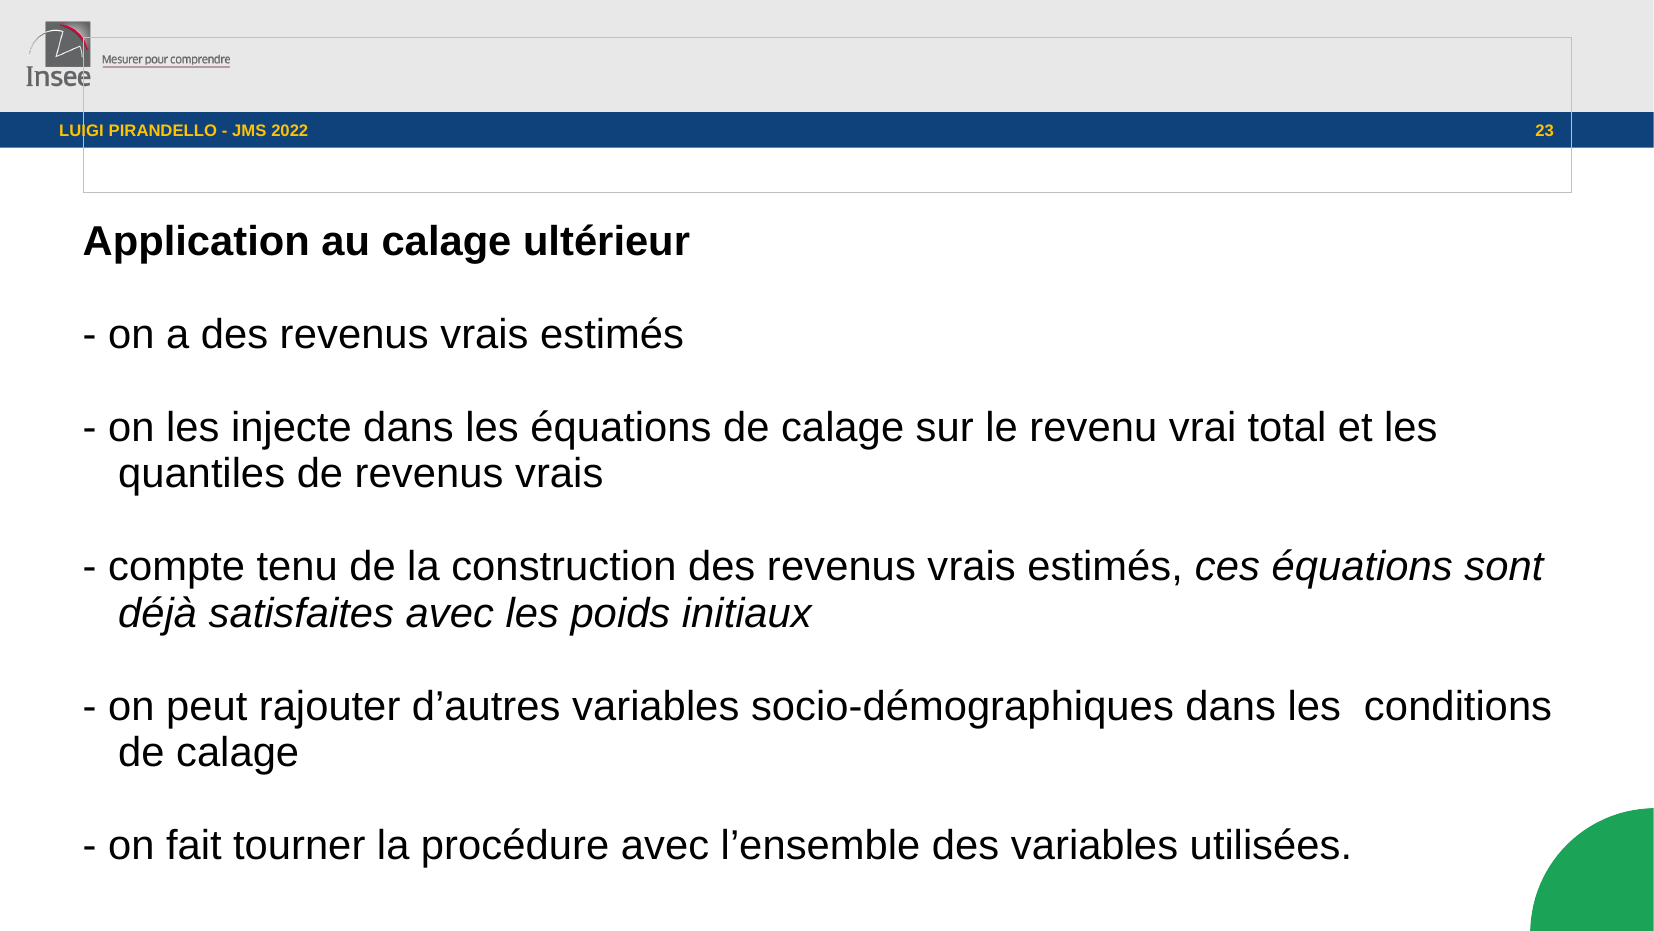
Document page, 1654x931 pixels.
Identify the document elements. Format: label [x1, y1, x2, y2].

picture [23, 0, 230, 89]
picture [84, 38, 230, 89]
picture [1530, 808, 1654, 931]
